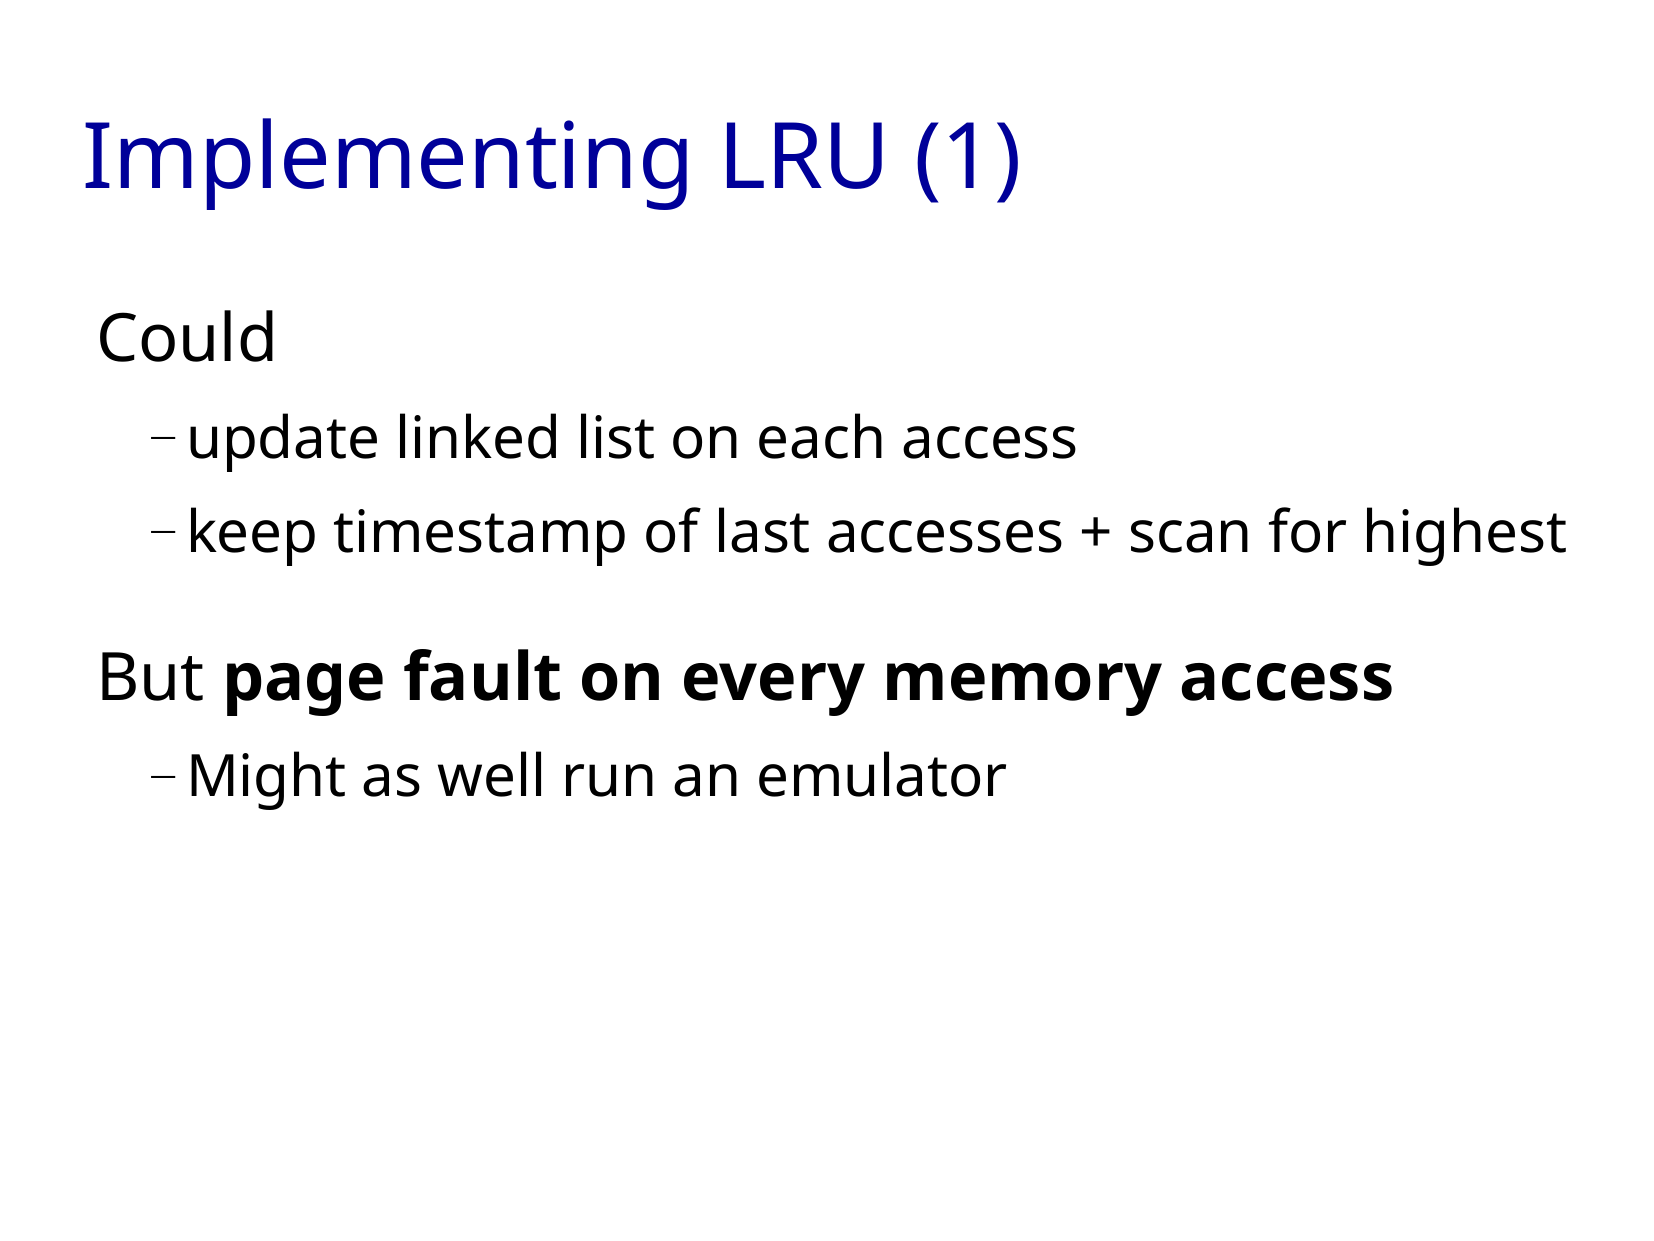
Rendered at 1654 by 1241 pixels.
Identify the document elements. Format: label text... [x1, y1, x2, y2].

title Implementing LRU (1) [82, 49, 1571, 257]
list Could update linked list on each access keep timestamp of last accesses + scan for highest But page fault on every memory access Might as well run an emulator [60, 290, 1571, 1096]
